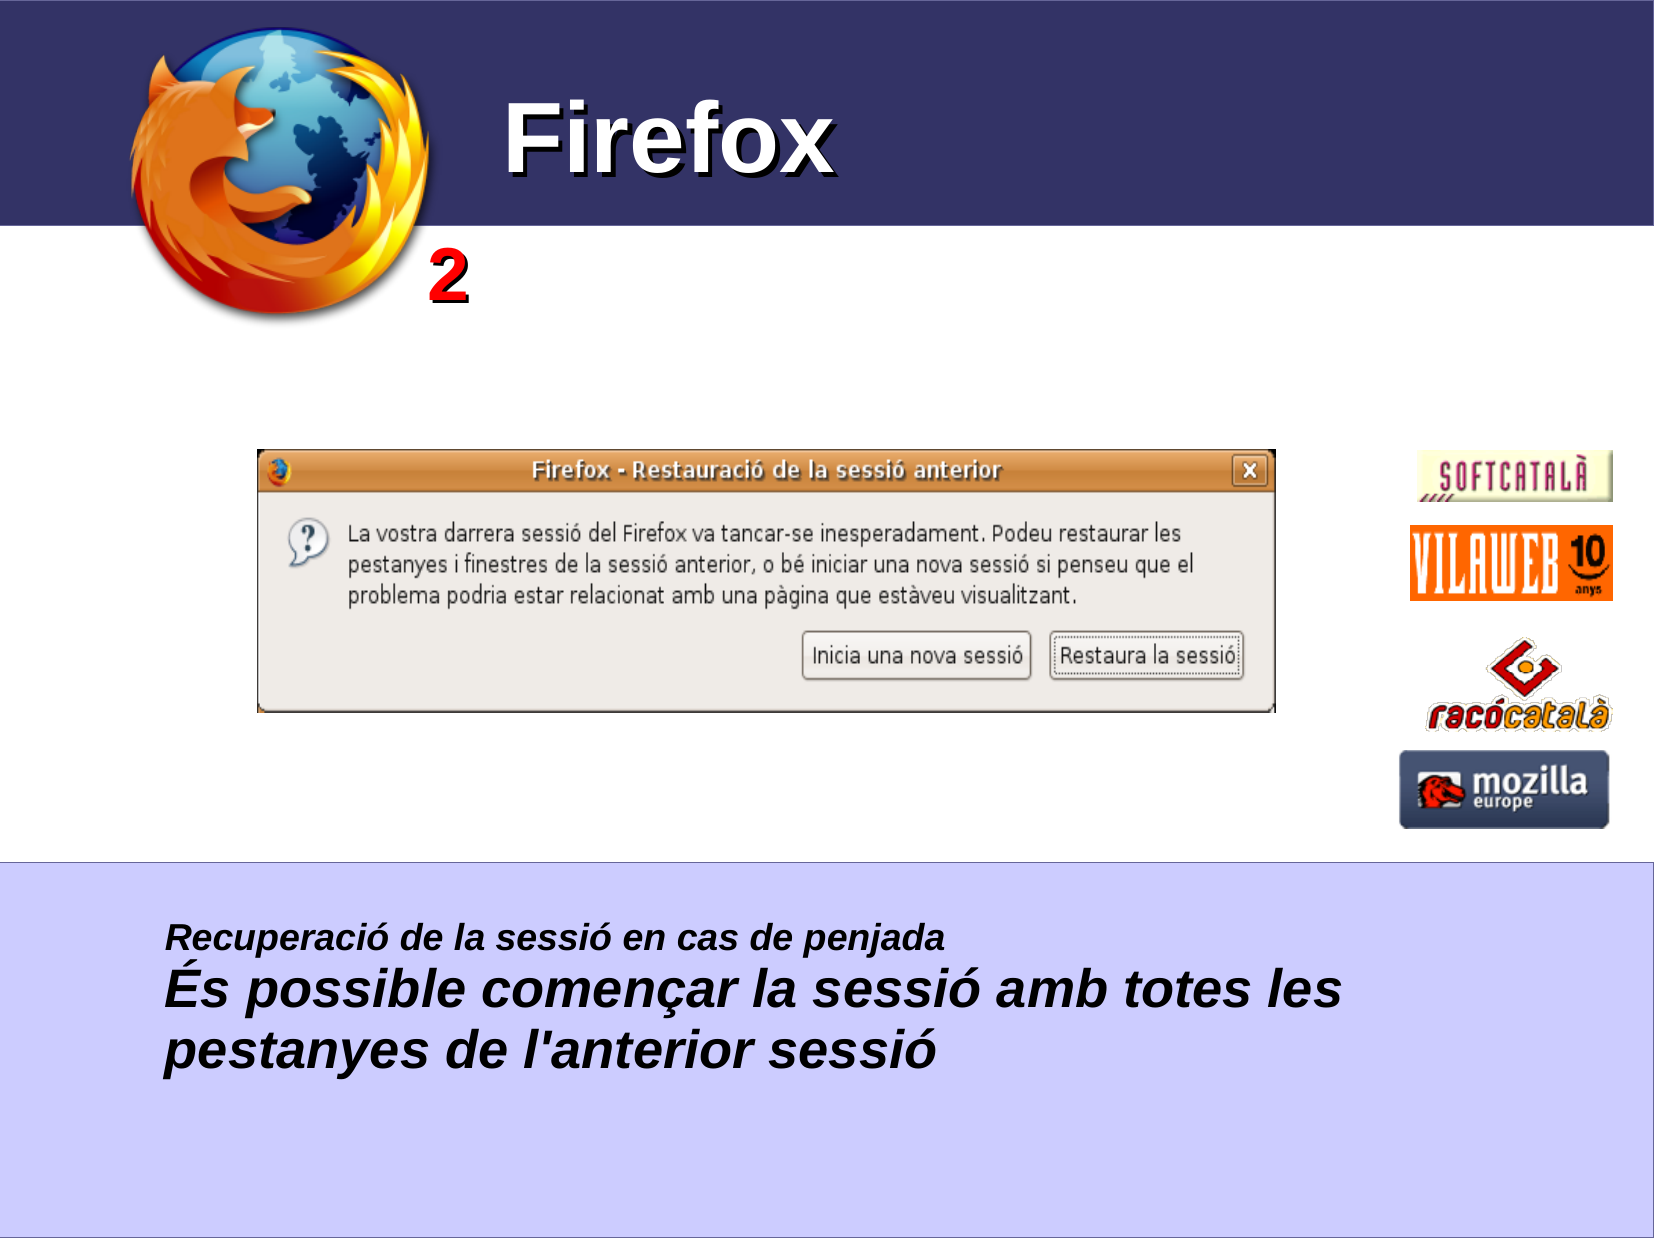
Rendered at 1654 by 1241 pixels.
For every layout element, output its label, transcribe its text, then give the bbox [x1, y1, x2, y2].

picture [257, 449, 1276, 713]
picture [1417, 450, 1613, 502]
text_box [0, 862, 1654, 1238]
text_box Firefox [487, 75, 938, 202]
text_box Recuperació de la sessió en cas de penjada És possible començar la sessió amb totes les pestanyes de l'anterior sessió [150, 909, 1426, 1126]
picture [1387, 750, 1622, 829]
picture [1410, 525, 1613, 601]
picture [112, 3, 451, 338]
text_box 2 [412, 225, 526, 338]
picture [1425, 637, 1613, 732]
text_box [0, 0, 1654, 226]
